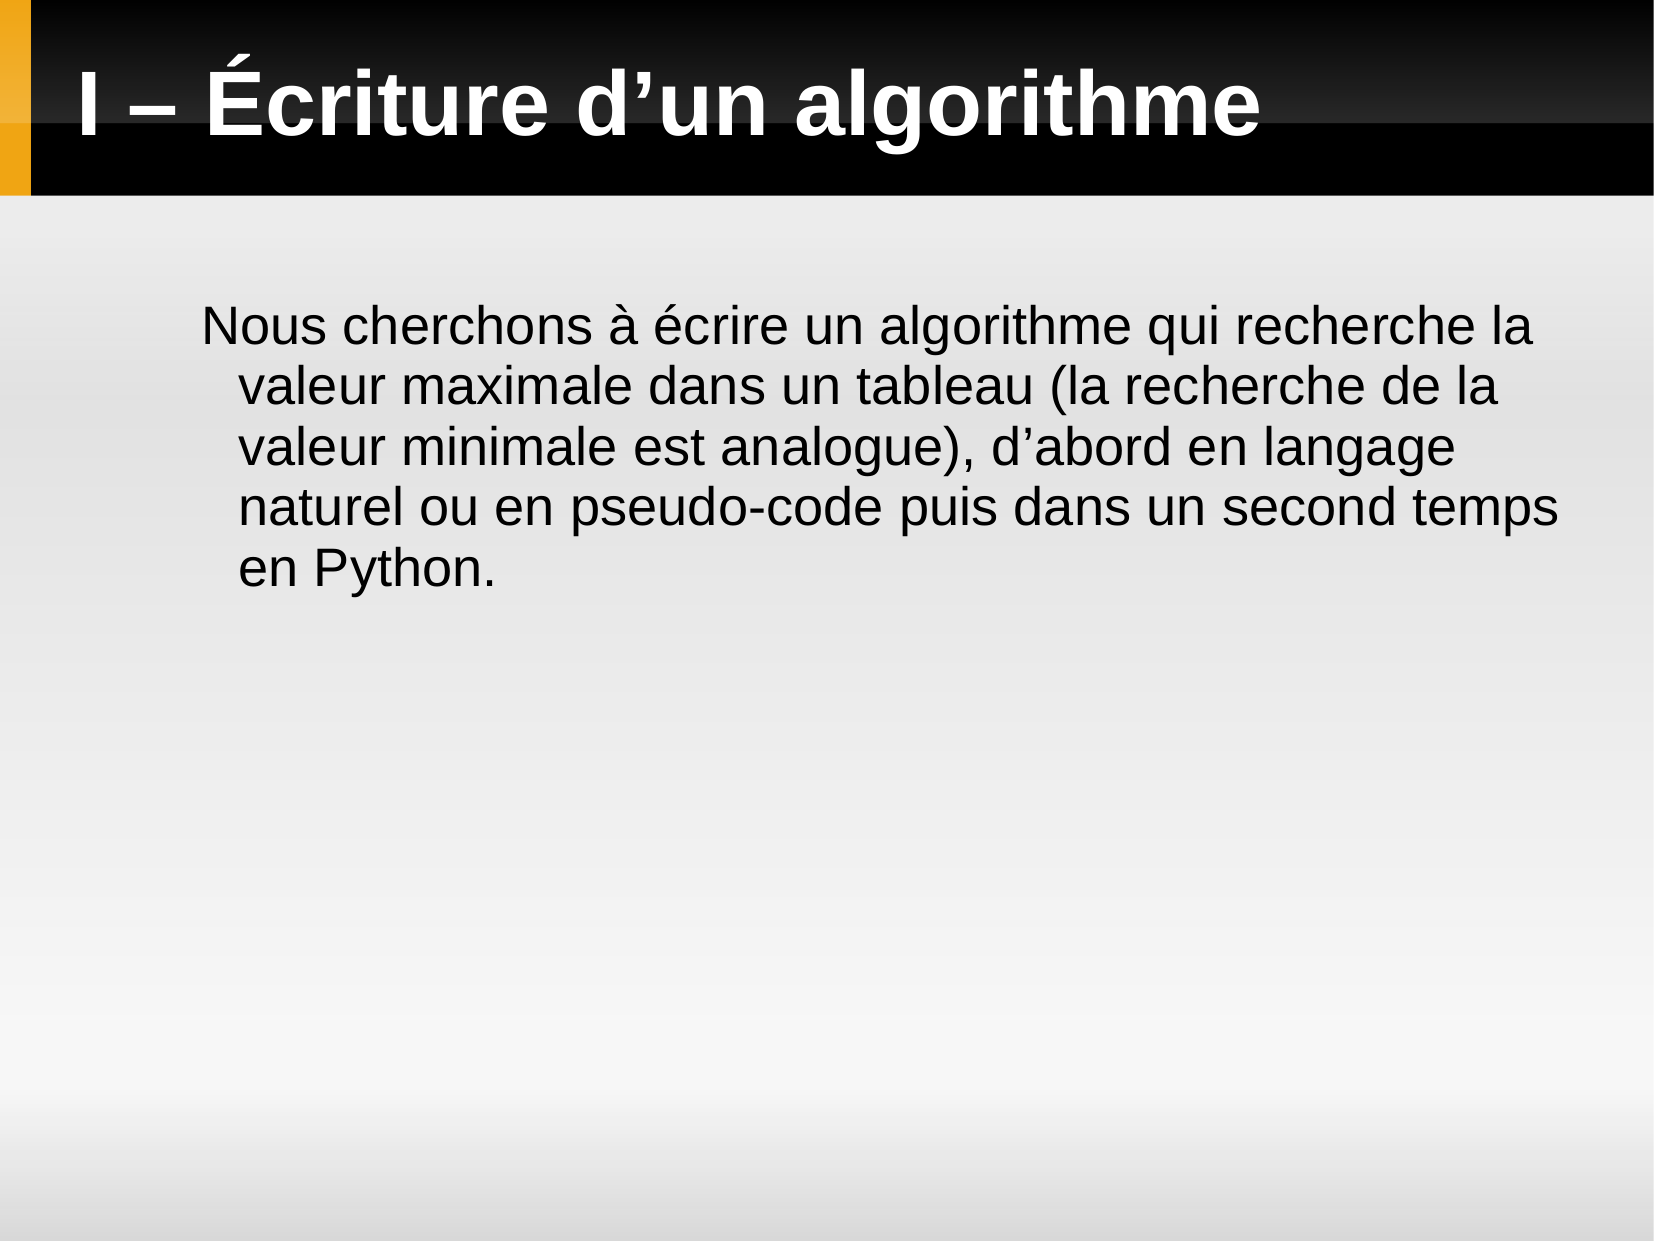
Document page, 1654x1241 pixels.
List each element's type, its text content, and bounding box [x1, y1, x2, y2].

picture [0, 0, 1654, 1241]
list Nous cherchons à écrire un algorithme qui recherche la valeur maximale dans un tableau (la recherche de la valeur minimale est analogue), d’abord en langage naturel ou en pseudo-code puis dans un second temps en Python. [88, 295, 1577, 1039]
title I – Écriture d’un algorithme [76, 0, 1565, 208]
